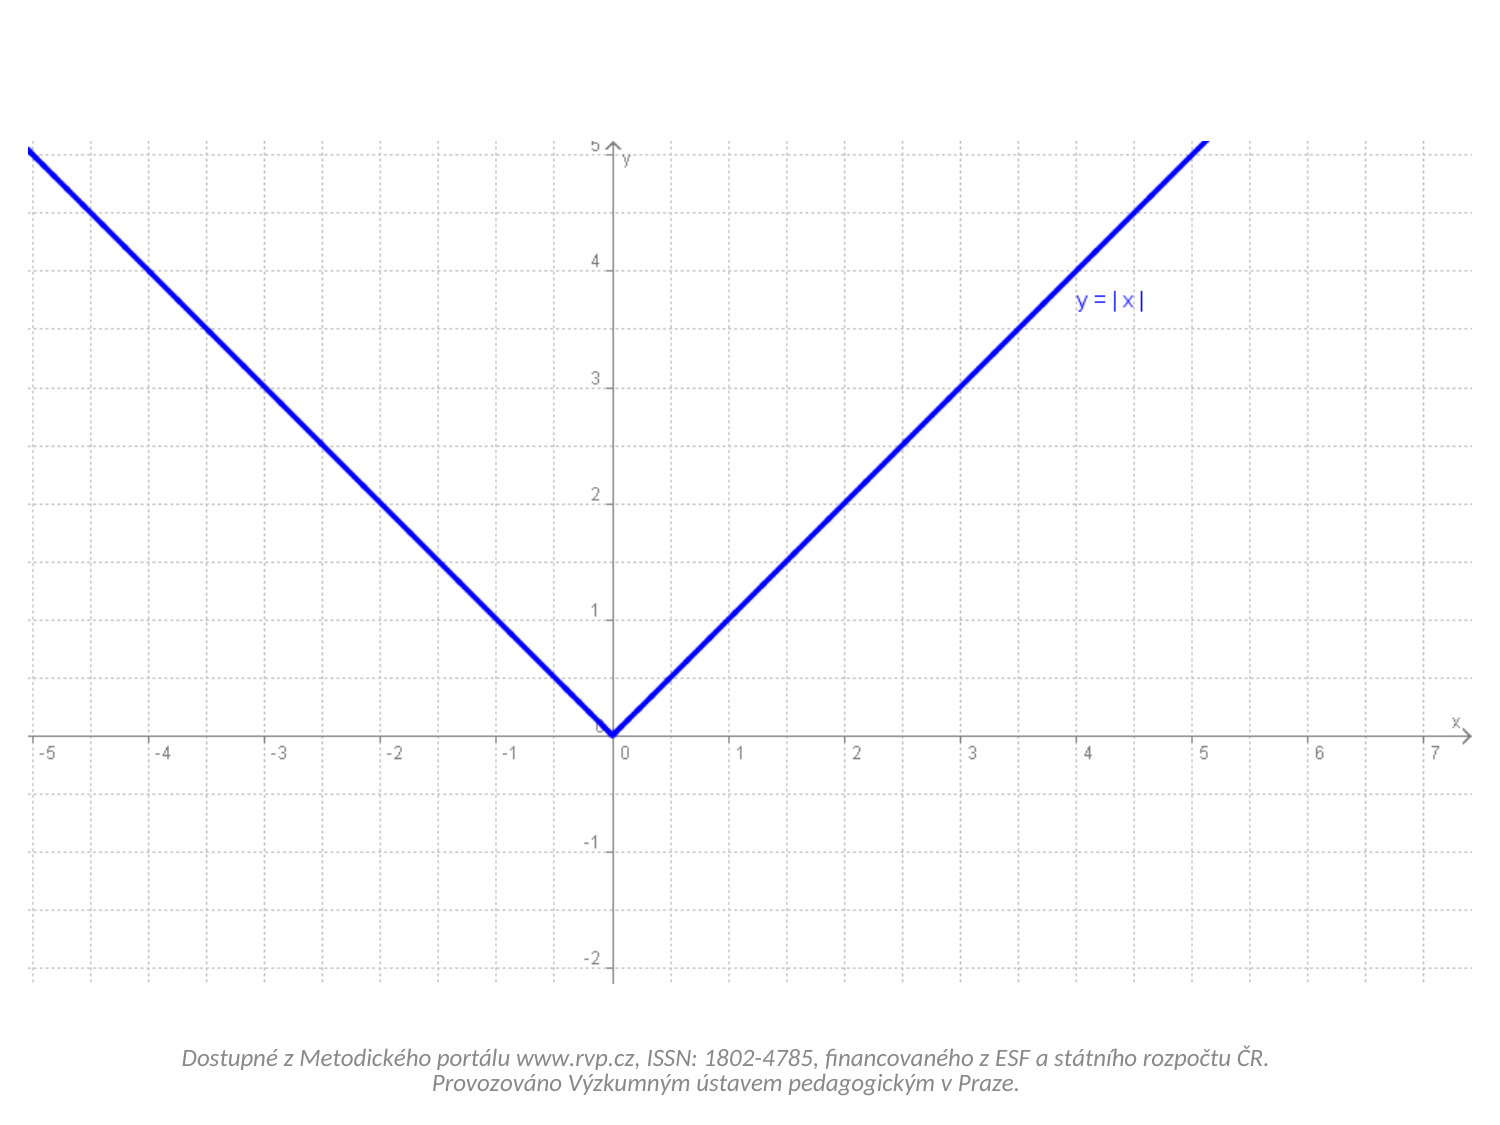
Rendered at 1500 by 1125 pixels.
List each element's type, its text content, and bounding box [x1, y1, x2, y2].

text_box Dostupné z Metodického portálu www.rvp.cz, ISSN: 1802-4785, financovaného z ESF a státního rozpočtu ČR. Provozováno Výzkumným ústavem pedagogickým v Praze. [105, 1042, 1348, 1103]
picture [28, 141, 1472, 984]
